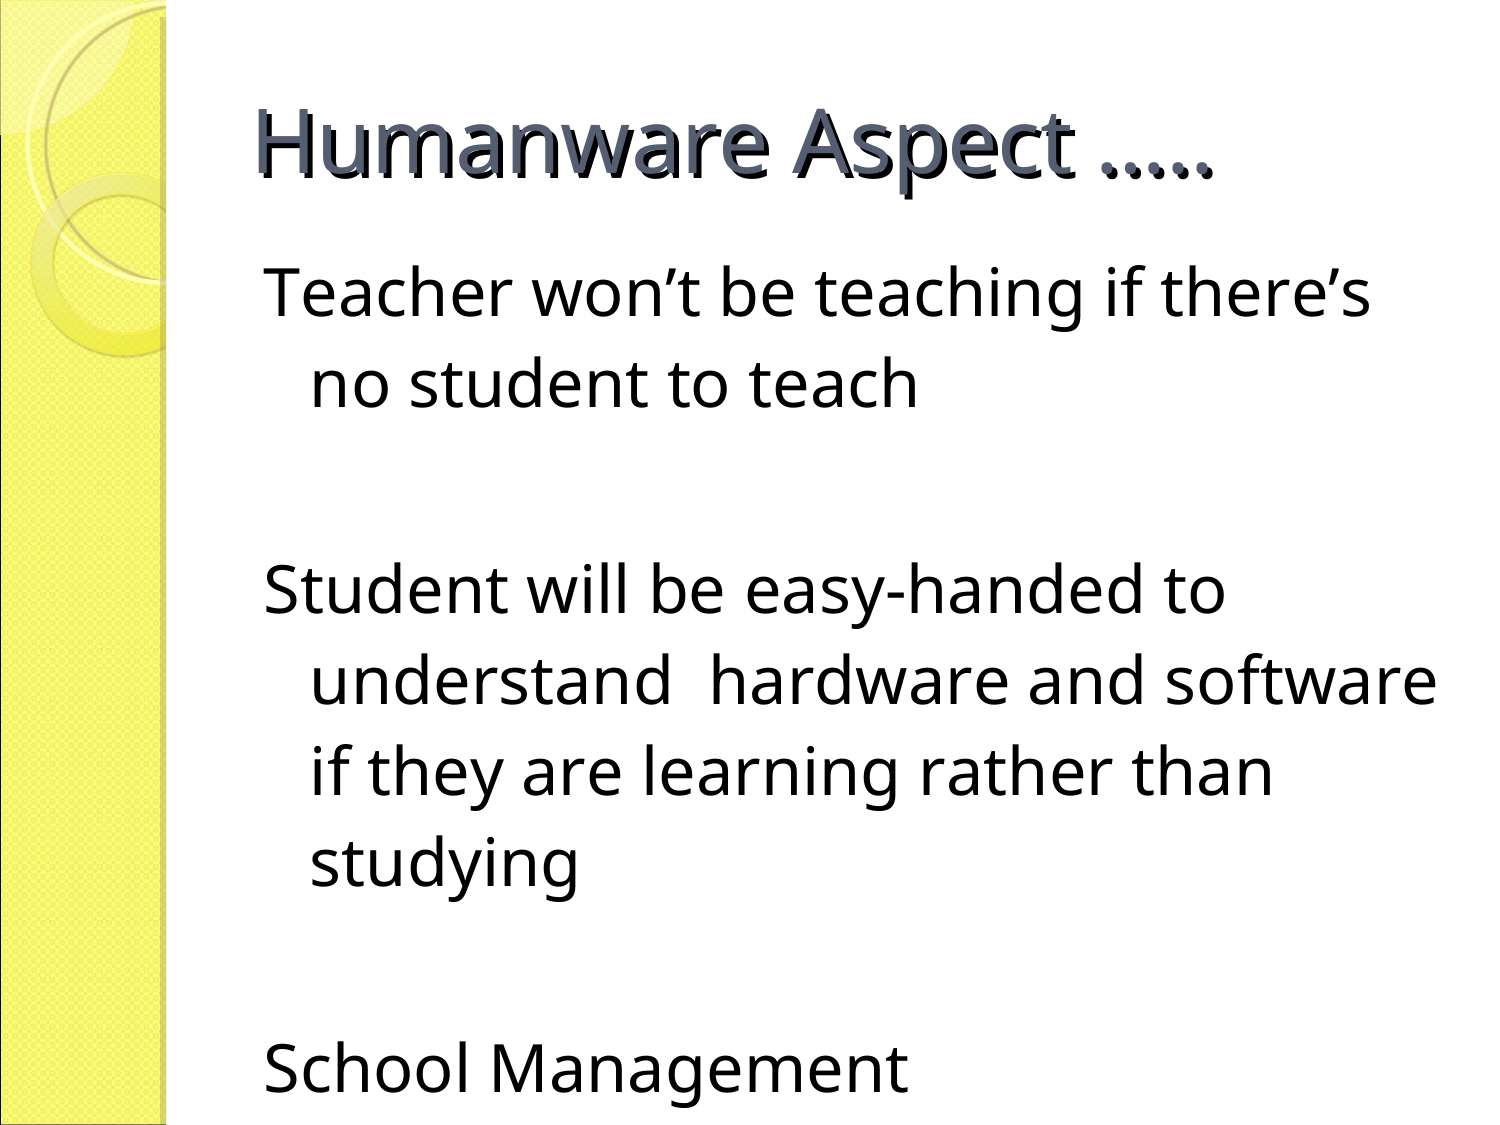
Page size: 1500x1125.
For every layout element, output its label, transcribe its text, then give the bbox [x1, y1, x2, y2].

picture [0, 11, 166, 1125]
picture [136, 0, 166, 4]
title Humanware Aspect ….. [235, 45, 1466, 233]
list Teacher won’t be teaching if there’s no student to teach Student will be easy-handed to understand hardware and software if they are learning rather than studying School Management [235, 237, 1466, 1026]
